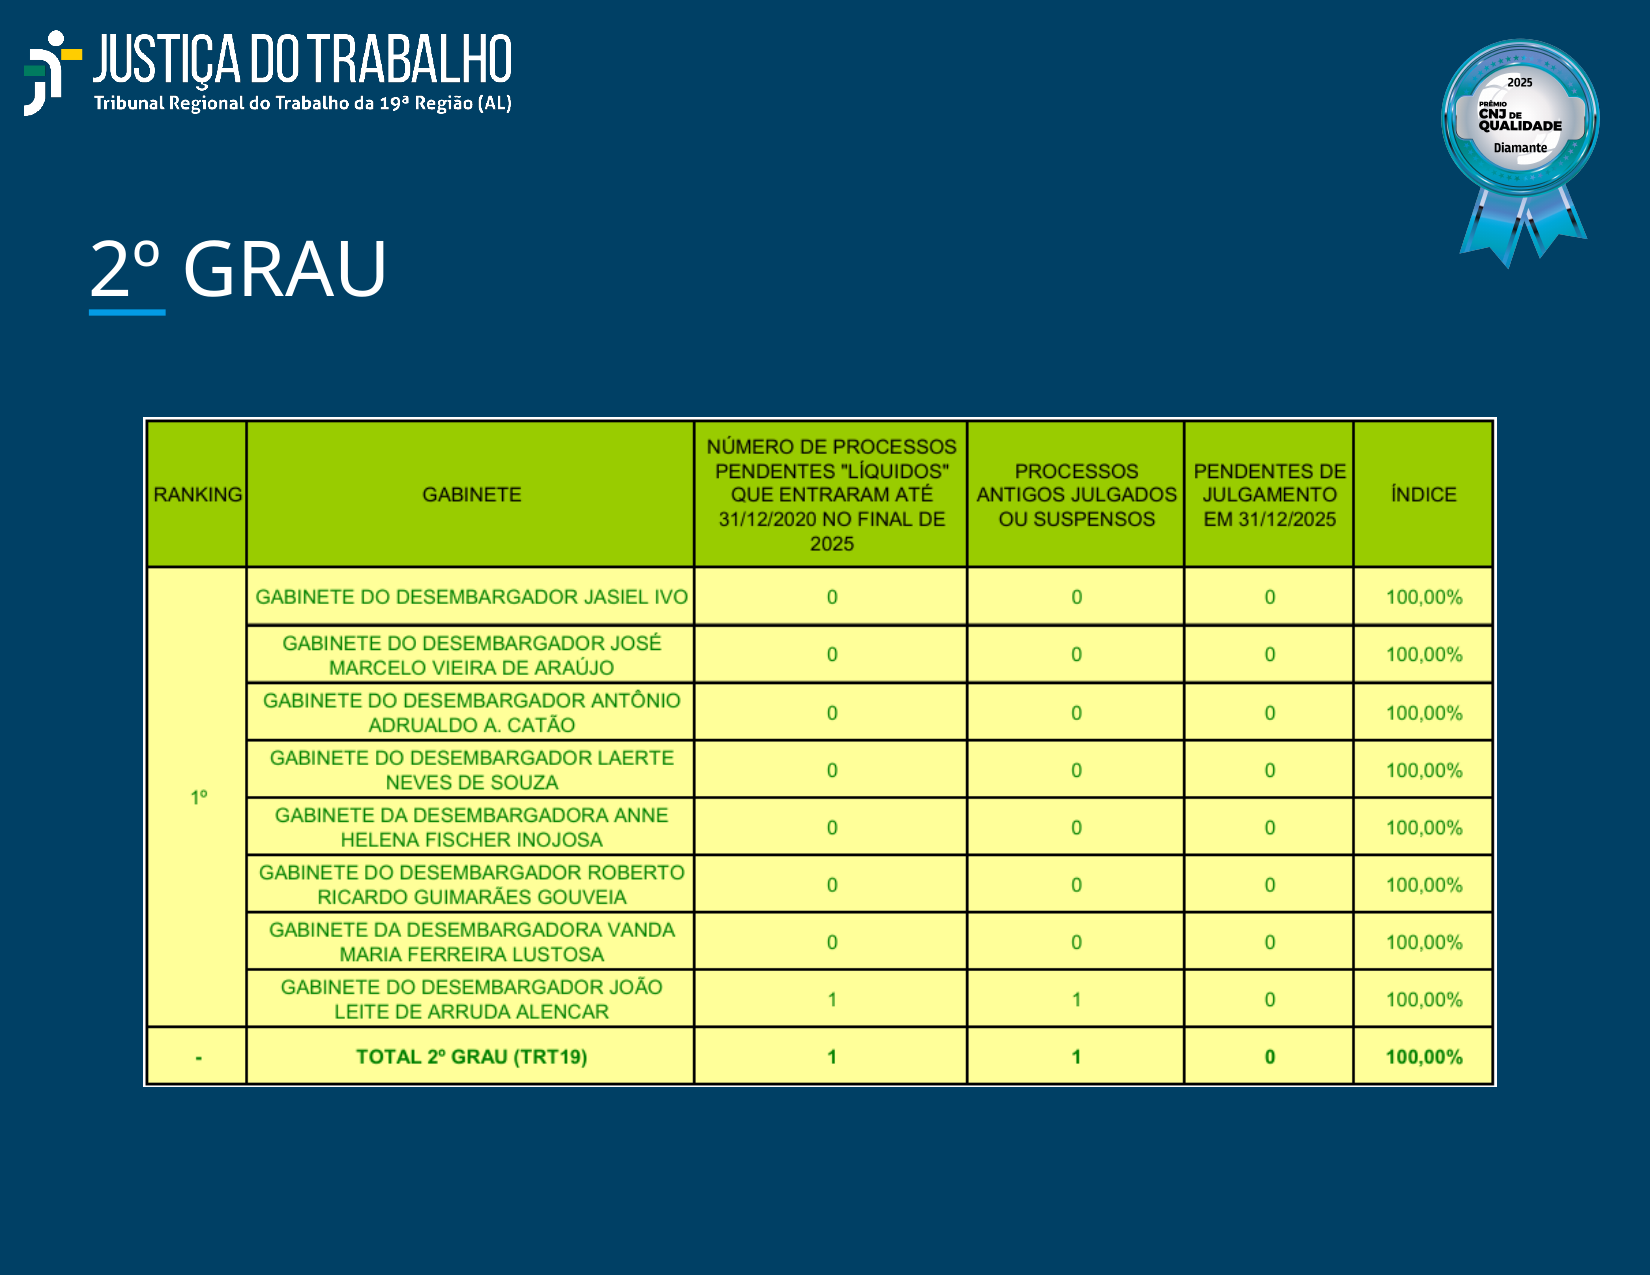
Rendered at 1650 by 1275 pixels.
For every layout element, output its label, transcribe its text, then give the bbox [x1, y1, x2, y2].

picture [24, 30, 511, 116]
picture [143, 417, 1497, 1087]
title 2º GRAU [70, 167, 796, 331]
picture [1440, 37, 1601, 271]
